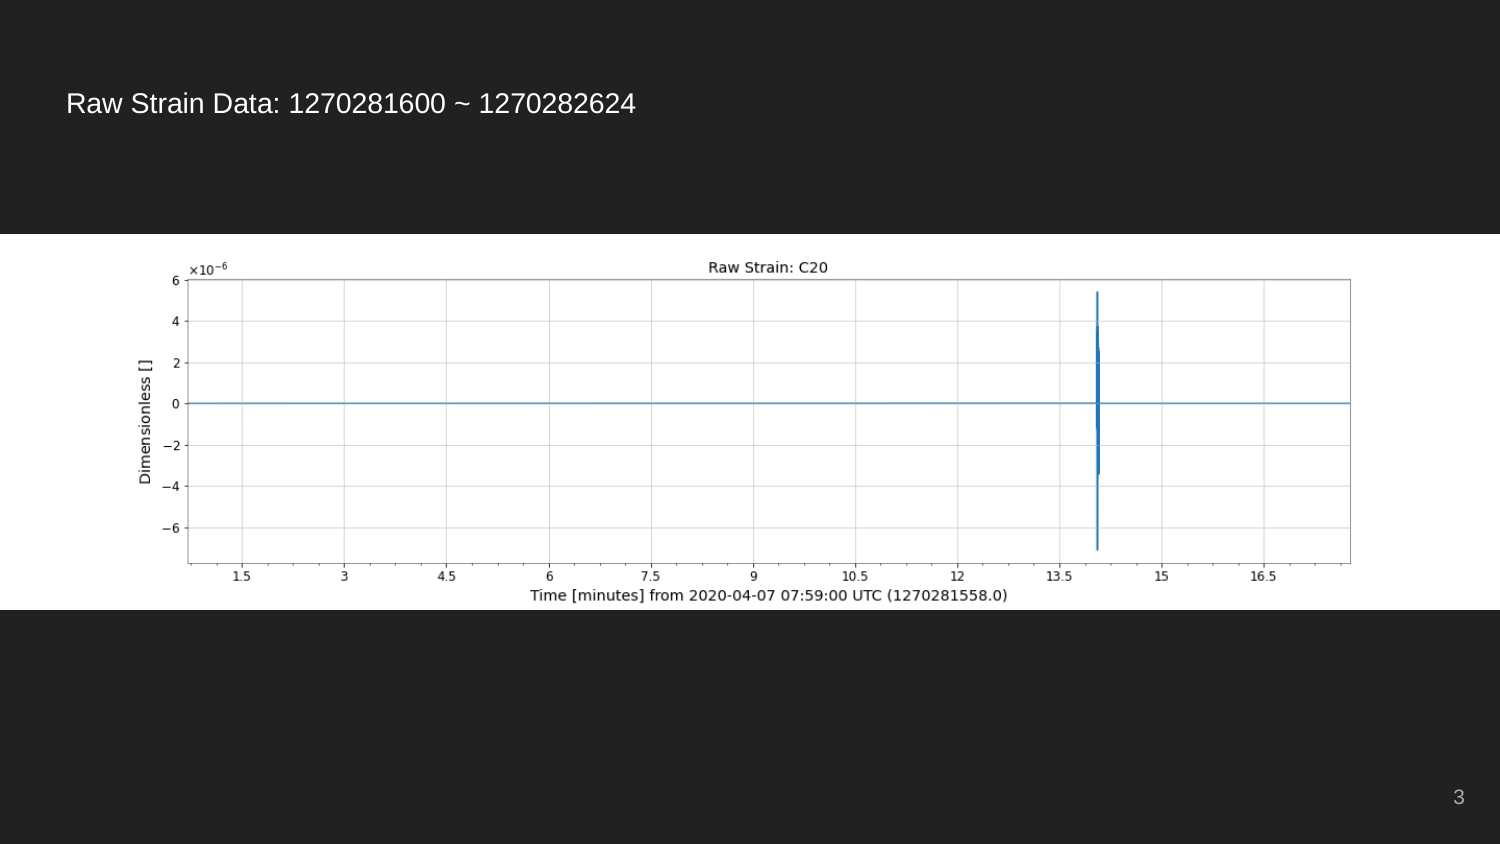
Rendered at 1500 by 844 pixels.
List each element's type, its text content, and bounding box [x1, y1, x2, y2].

title Raw Strain Data: 1270281600 ~ 1270282624 [51, 72, 1449, 167]
slide_number <number> [1389, 764, 1480, 830]
picture [0, 234, 1500, 610]
